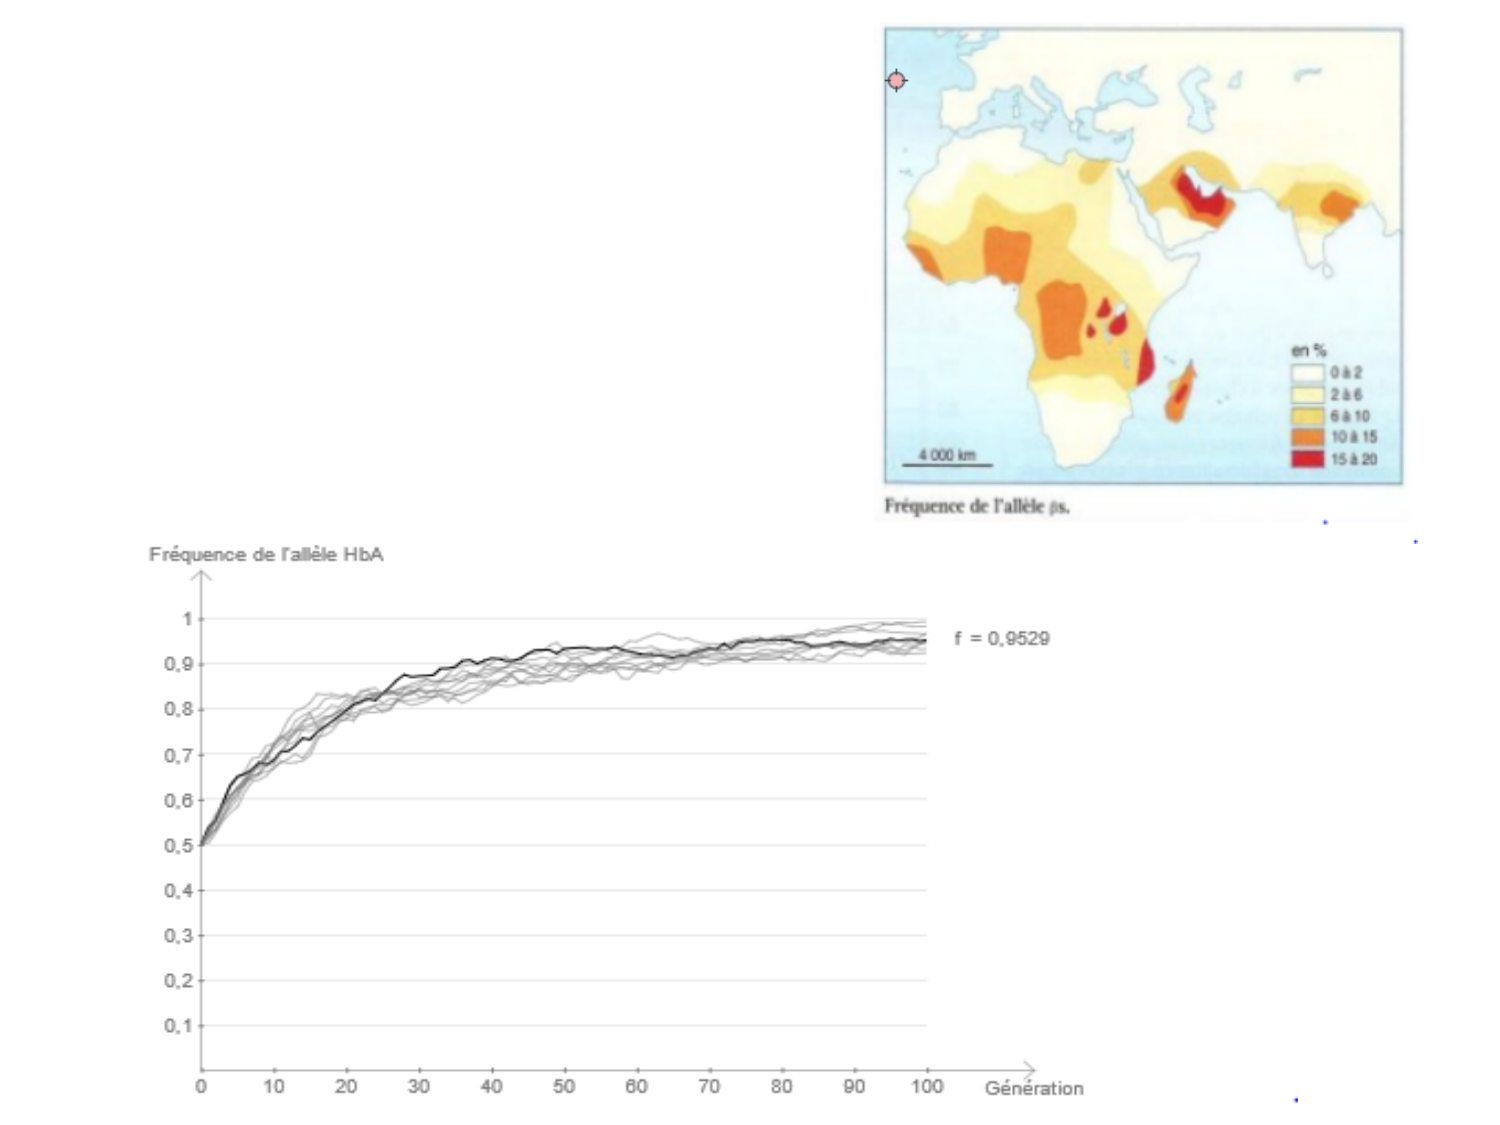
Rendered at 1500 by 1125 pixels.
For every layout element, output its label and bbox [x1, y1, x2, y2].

picture [130, 22, 1418, 1111]
